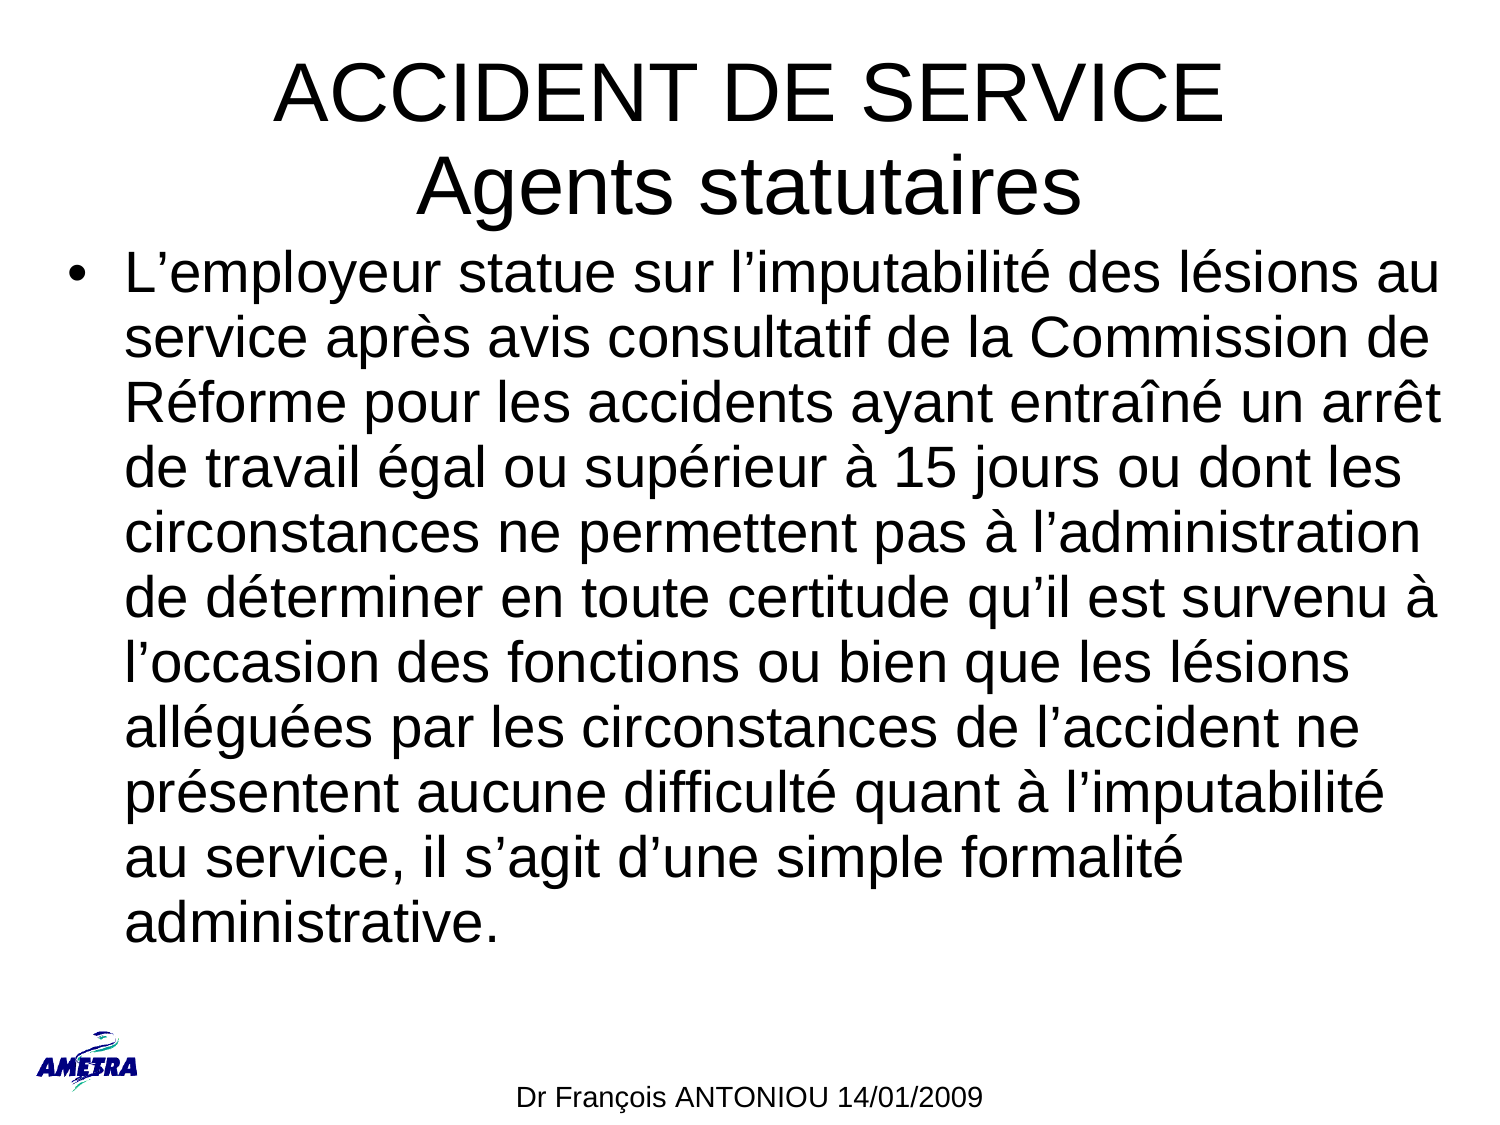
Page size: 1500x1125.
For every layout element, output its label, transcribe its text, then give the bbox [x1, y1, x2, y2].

picture [17, 1009, 160, 1118]
list L’employeur statue sur l’imputabilité des lésions au service après avis consultatif de la Commission de Réforme pour les accidents ayant entraîné un arrêt de travail égal ou supérieur à 15 jours ou dont les circonstances ne permettent pas à l’administration de déterminer en toute certitude qu’il est survenu à l’occasion des fonctions ou bien que les lésions alléguées par les circonstances de l’accident ne présentent aucune difficulté quant à l’imputabilité au service, il s’agit d’une simple formalité administrative. [53, 231, 1459, 1094]
title ACCIDENT DE SERVICE Agents statutaires [75, 31, 1426, 247]
